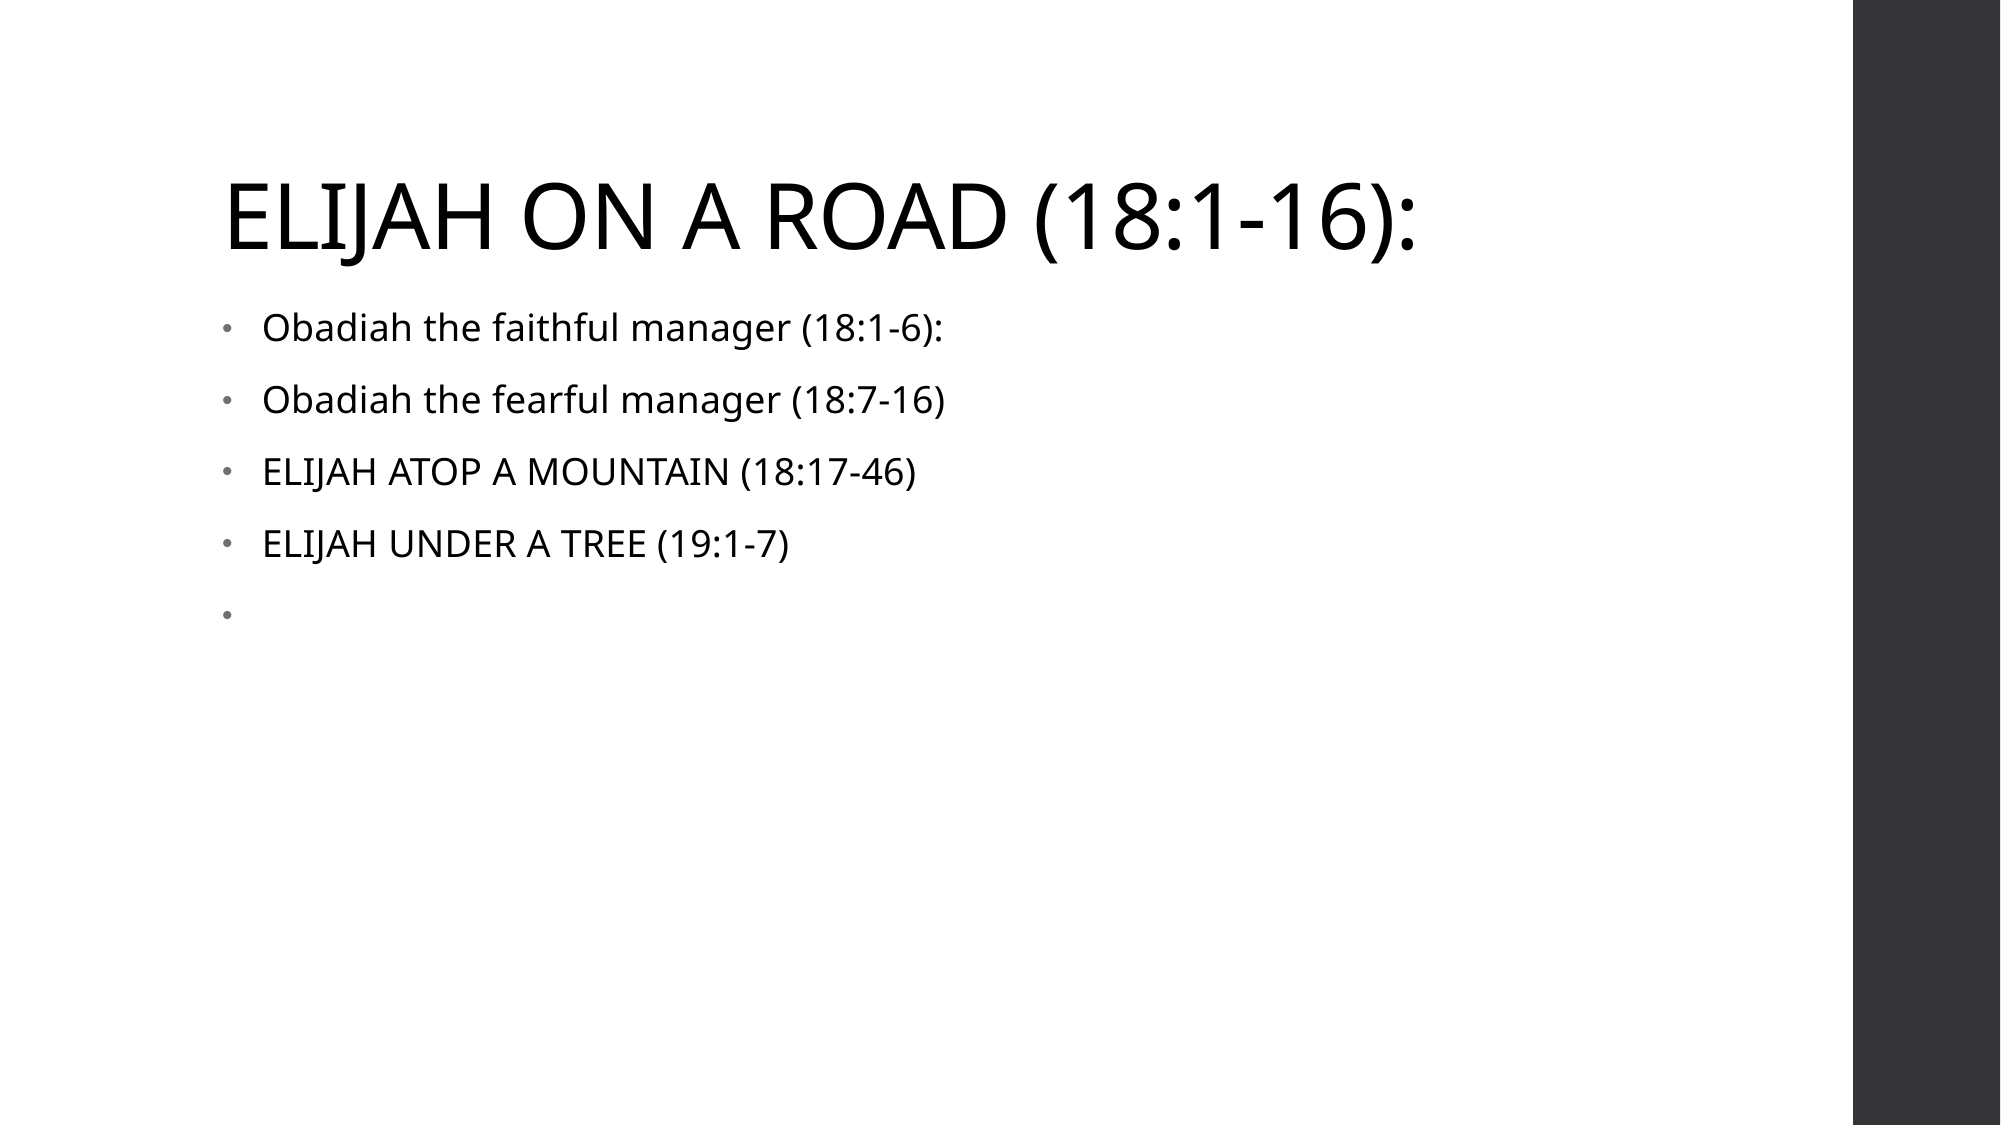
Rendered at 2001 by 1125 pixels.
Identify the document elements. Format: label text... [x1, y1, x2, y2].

title ELIJAH ON A ROAD (18:1-16): [206, 60, 1797, 278]
list Obadiah the faithful manager (18:1-6): Obadiah the fearful manager (18:7-16) ELIJAH ATOP A MOUNTAIN (18:17-46) ELIJAH UNDER A TREE (19:1-7) [206, 299, 1617, 1014]
